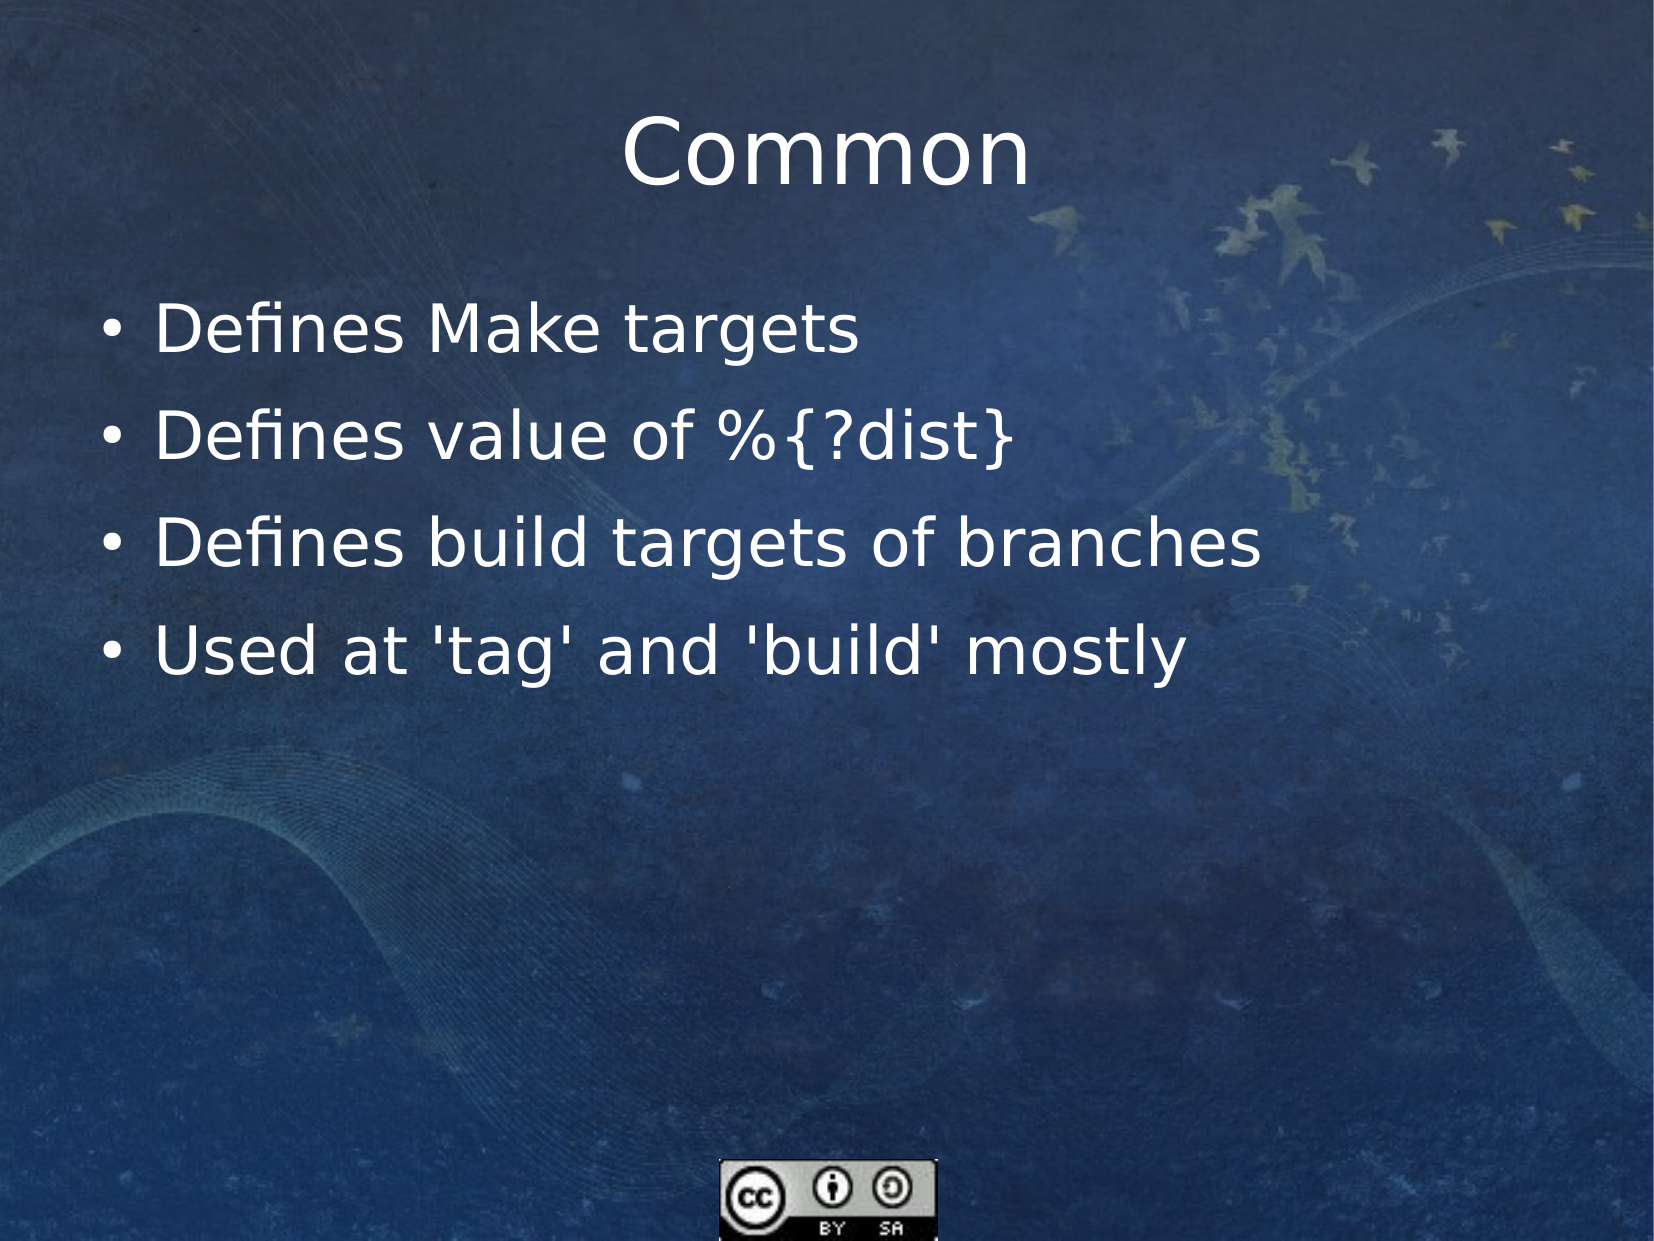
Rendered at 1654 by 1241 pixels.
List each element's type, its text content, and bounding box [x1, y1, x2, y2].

list Defines Make targets Defines value of %{?dist} Defines build targets of branches Used at 'tag' and 'build' mostly [82, 290, 1571, 1109]
picture [0, 0, 1654, 1241]
title Common [82, 49, 1571, 257]
